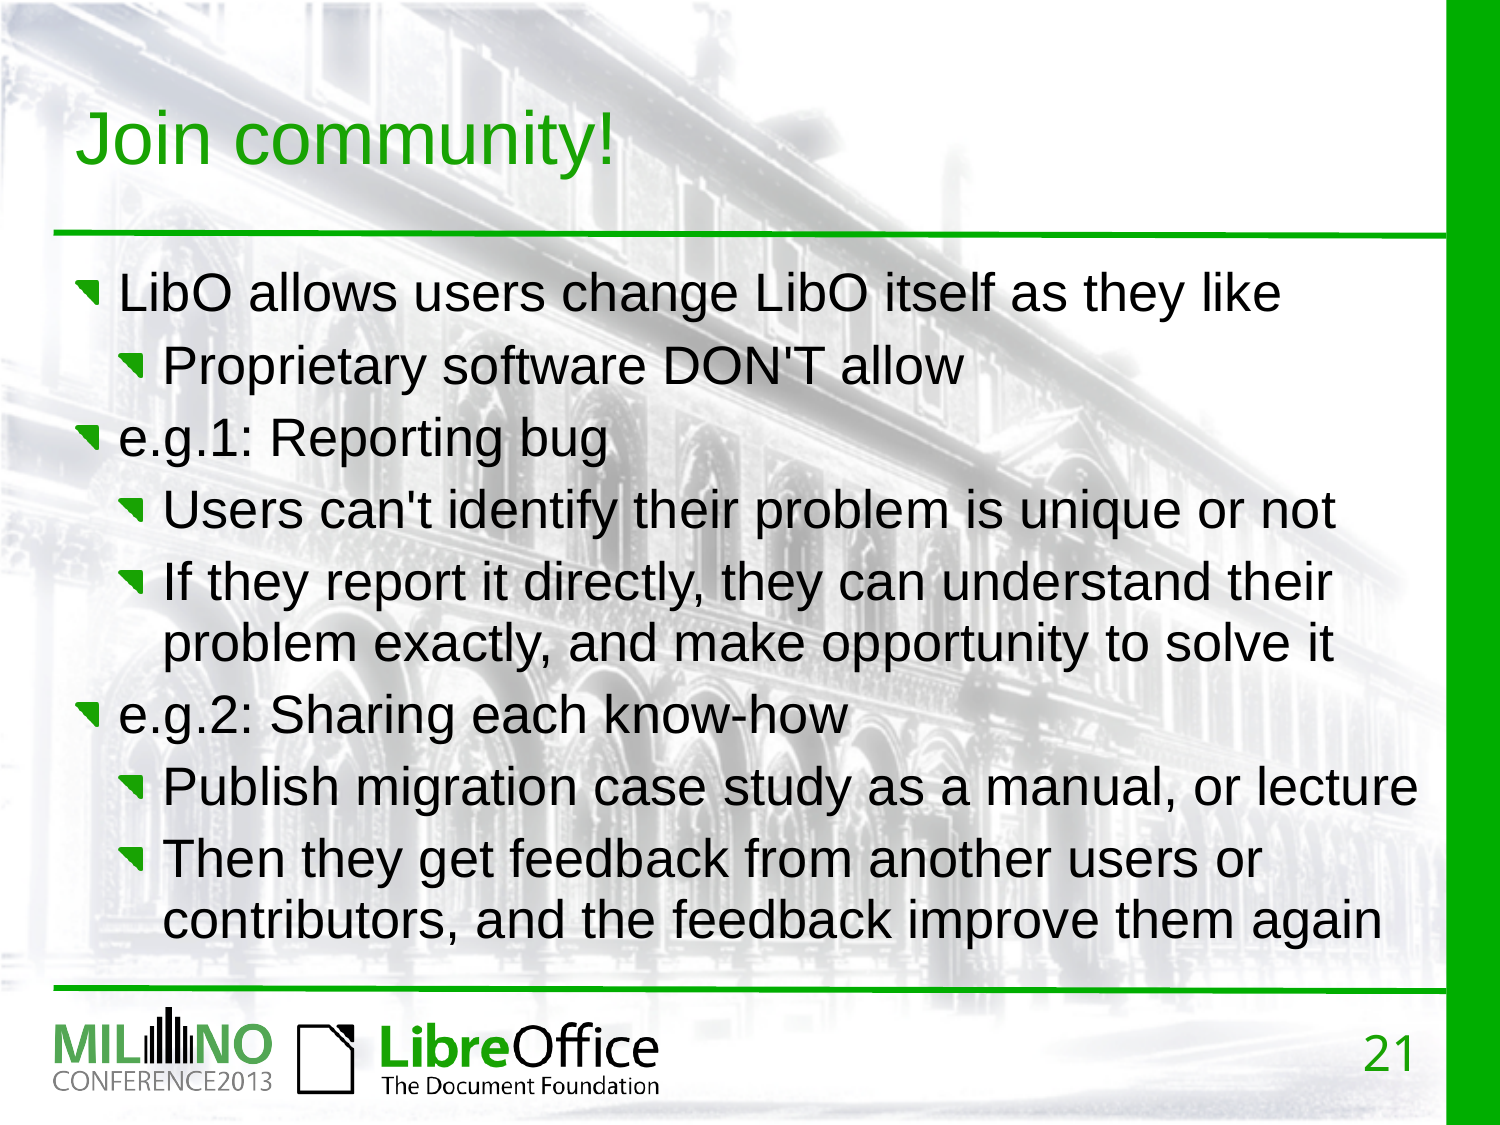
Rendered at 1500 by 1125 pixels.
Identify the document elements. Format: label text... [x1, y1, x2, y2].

list LibO allows users change LibO itself as they like Proprietary software DON'T allow e.g.1: Reporting bug Users can't identify their problem is unique or not If they report it directly, they can understand their problem exactly, and make opportunity to solve it e.g.2: Sharing each know-how Publish migration case study as a manual, or lecture Then they get feedback from another users or contributors, and the feedback improve them again [75, 262, 1425, 950]
picture [0, 1, 1446, 1125]
title Join community! [75, 96, 1425, 181]
